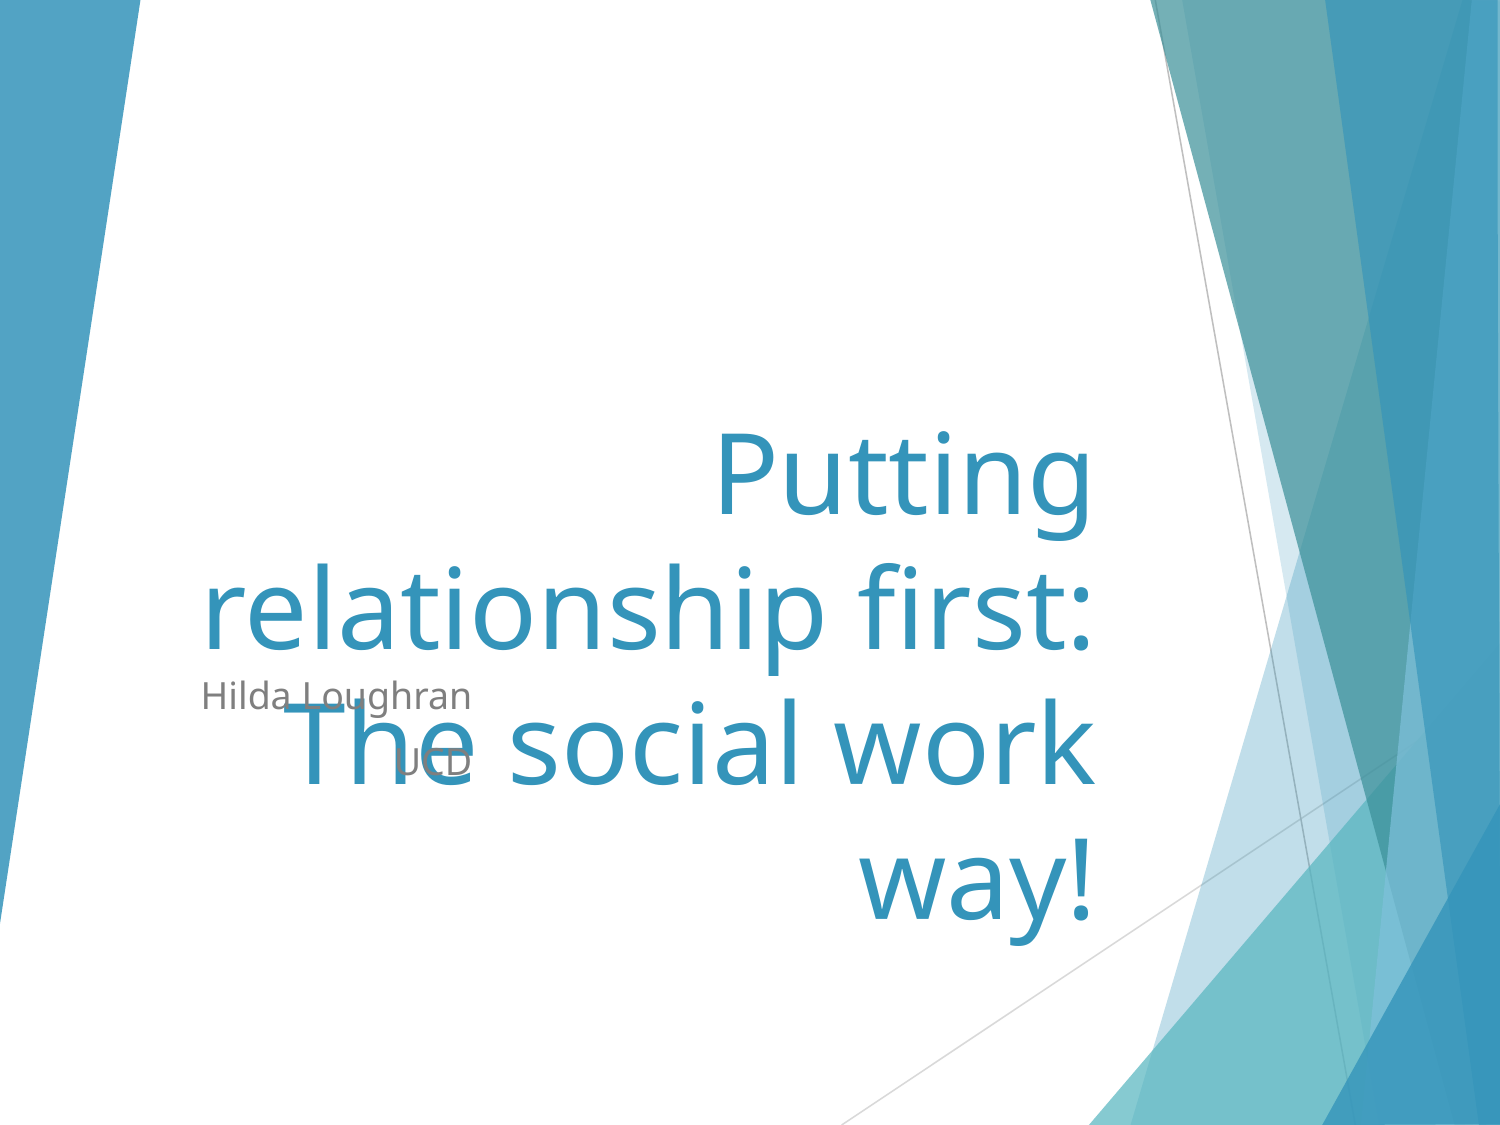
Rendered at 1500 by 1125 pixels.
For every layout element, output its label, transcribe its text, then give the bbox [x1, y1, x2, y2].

title Putting relationship first: The social work way! [185, 394, 1142, 664]
subtitle Hilda Loughran UCD [185, 664, 1142, 845]
